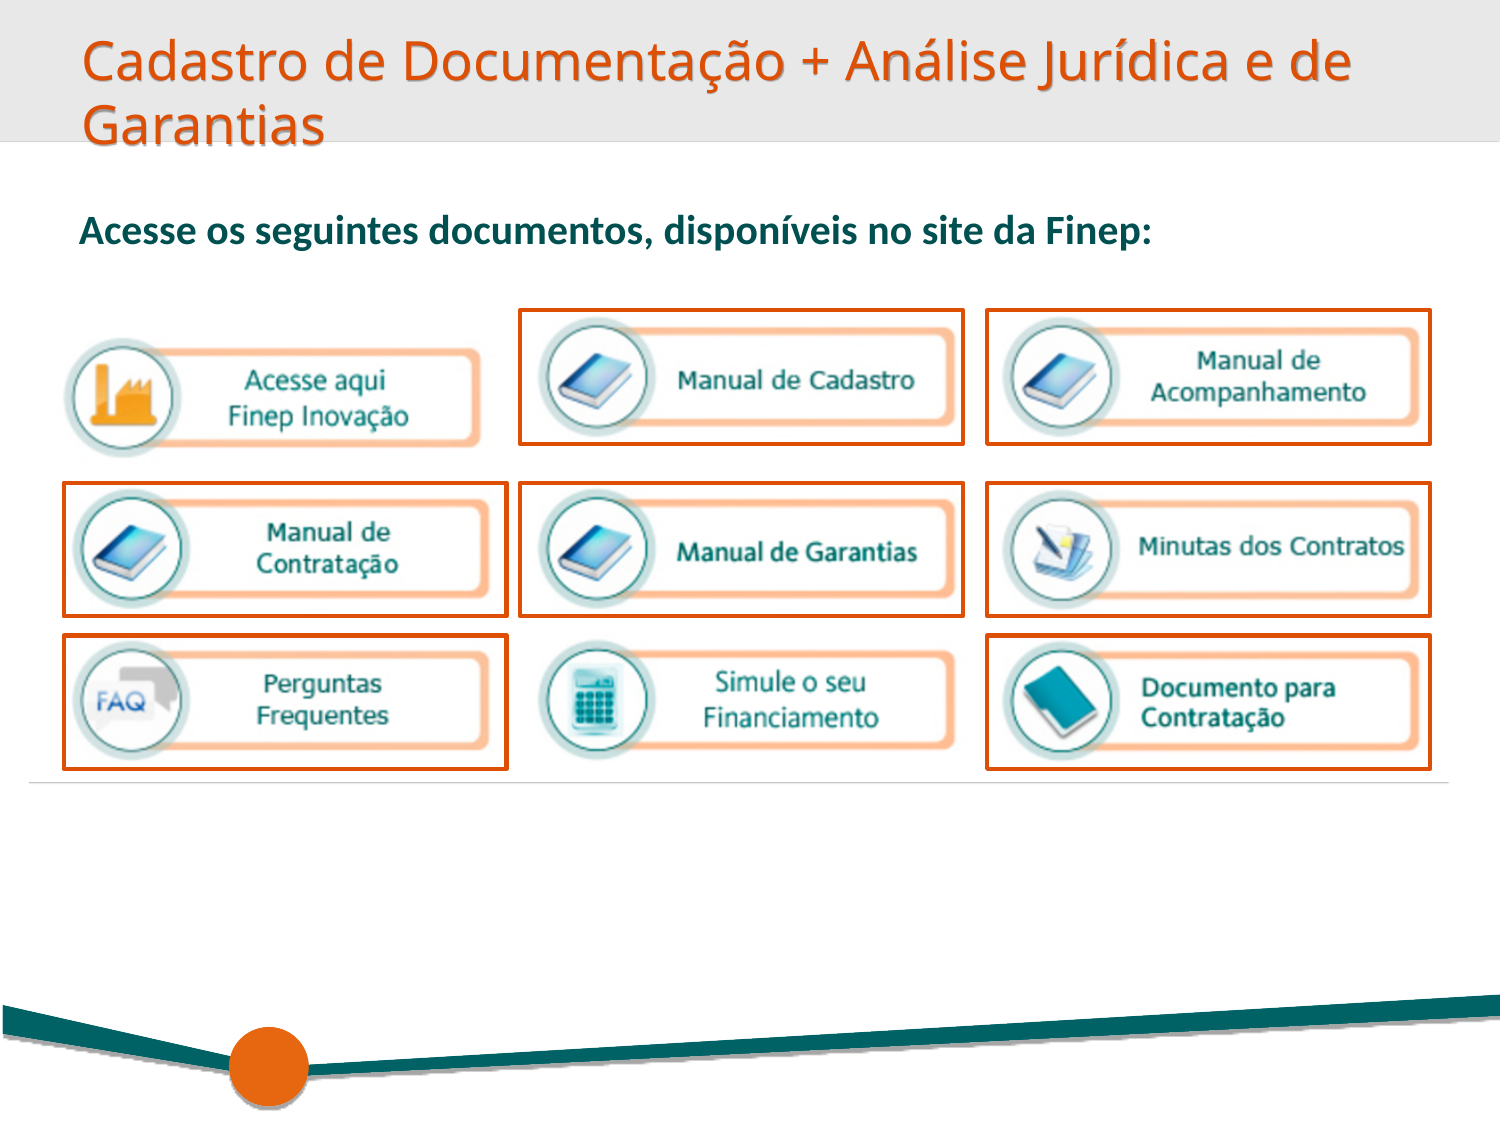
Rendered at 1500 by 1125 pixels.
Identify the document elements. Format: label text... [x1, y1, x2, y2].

title Cadastro de Documentação + Análise Jurídica e de Garantias [66, 18, 1417, 141]
picture [29, 304, 1452, 783]
text_box Acesse os seguintes documentos, disponíveis no site da Finep: [64, 196, 1417, 304]
